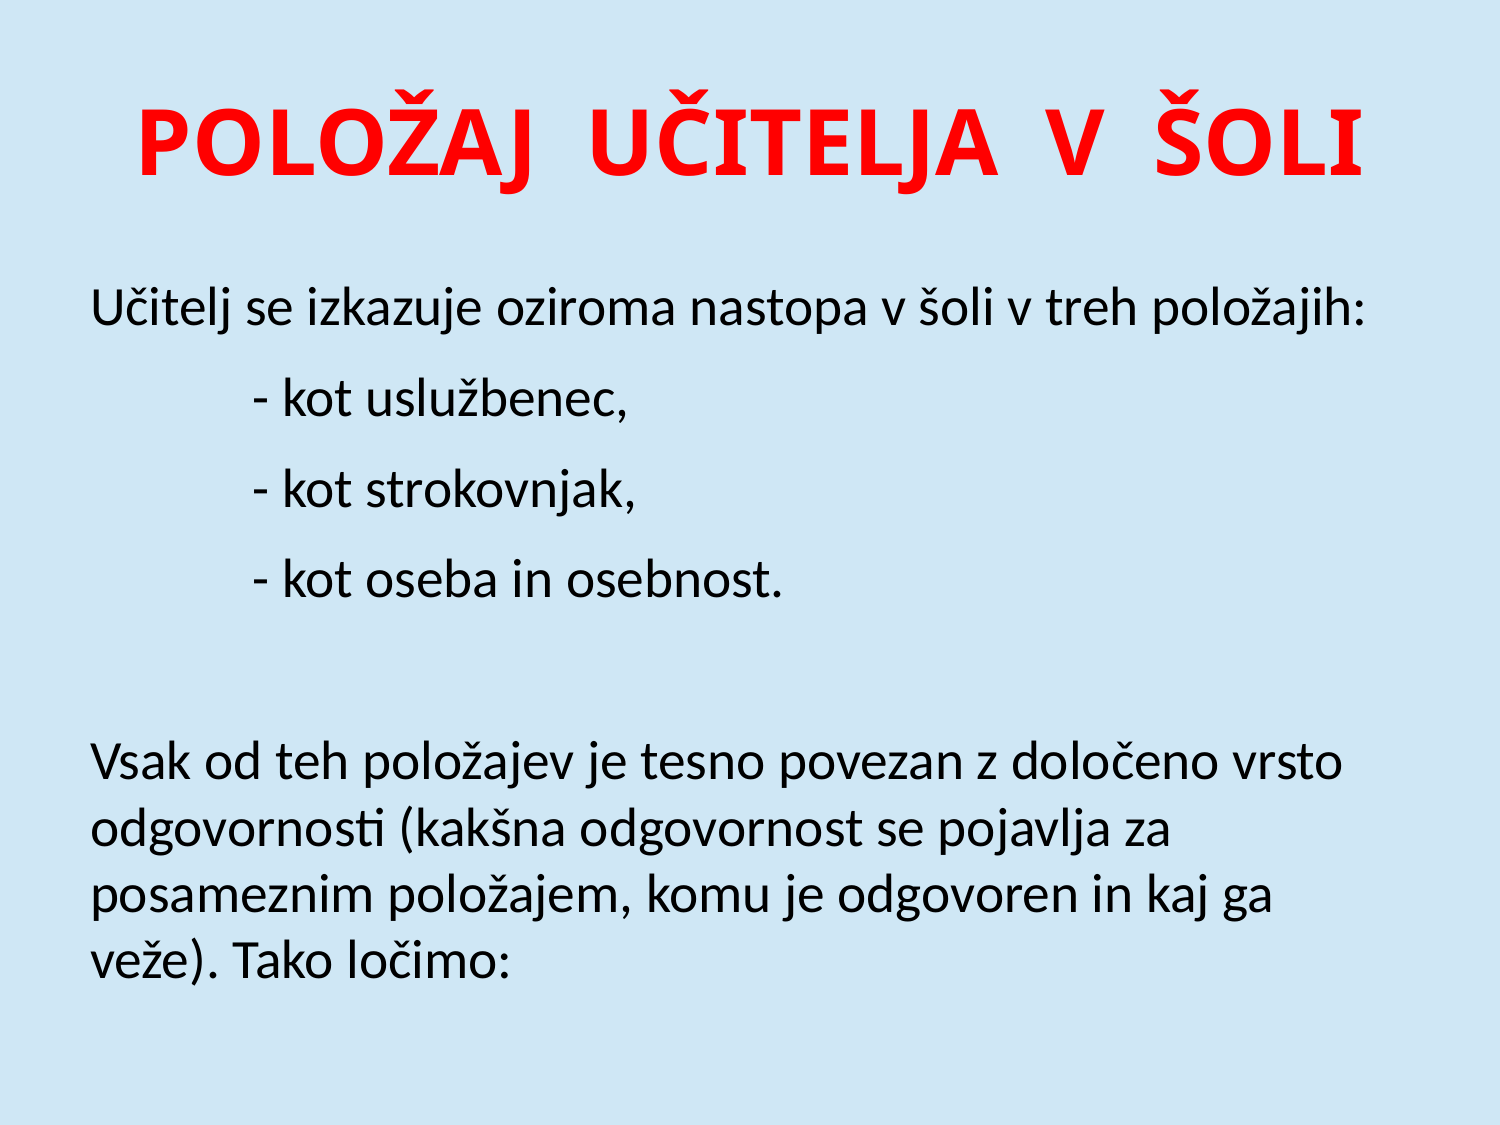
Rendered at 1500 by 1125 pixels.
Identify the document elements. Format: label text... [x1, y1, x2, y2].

title POLOŽAJ UČITELJA V ŠOLI [75, 45, 1425, 233]
list Učitelj se izkazuje oziroma nastopa v šoli v treh položajih: - kot uslužbenec, - kot strokovnjak, - kot oseba in osebnost. Vsak od teh položajev je tesno povezan z določeno vrsto odgovornosti (kakšna odgovornost se pojavlja za posameznim položajem, komu je odgovoren in kaj ga veže). Tako ločimo: [75, 262, 1425, 1005]
